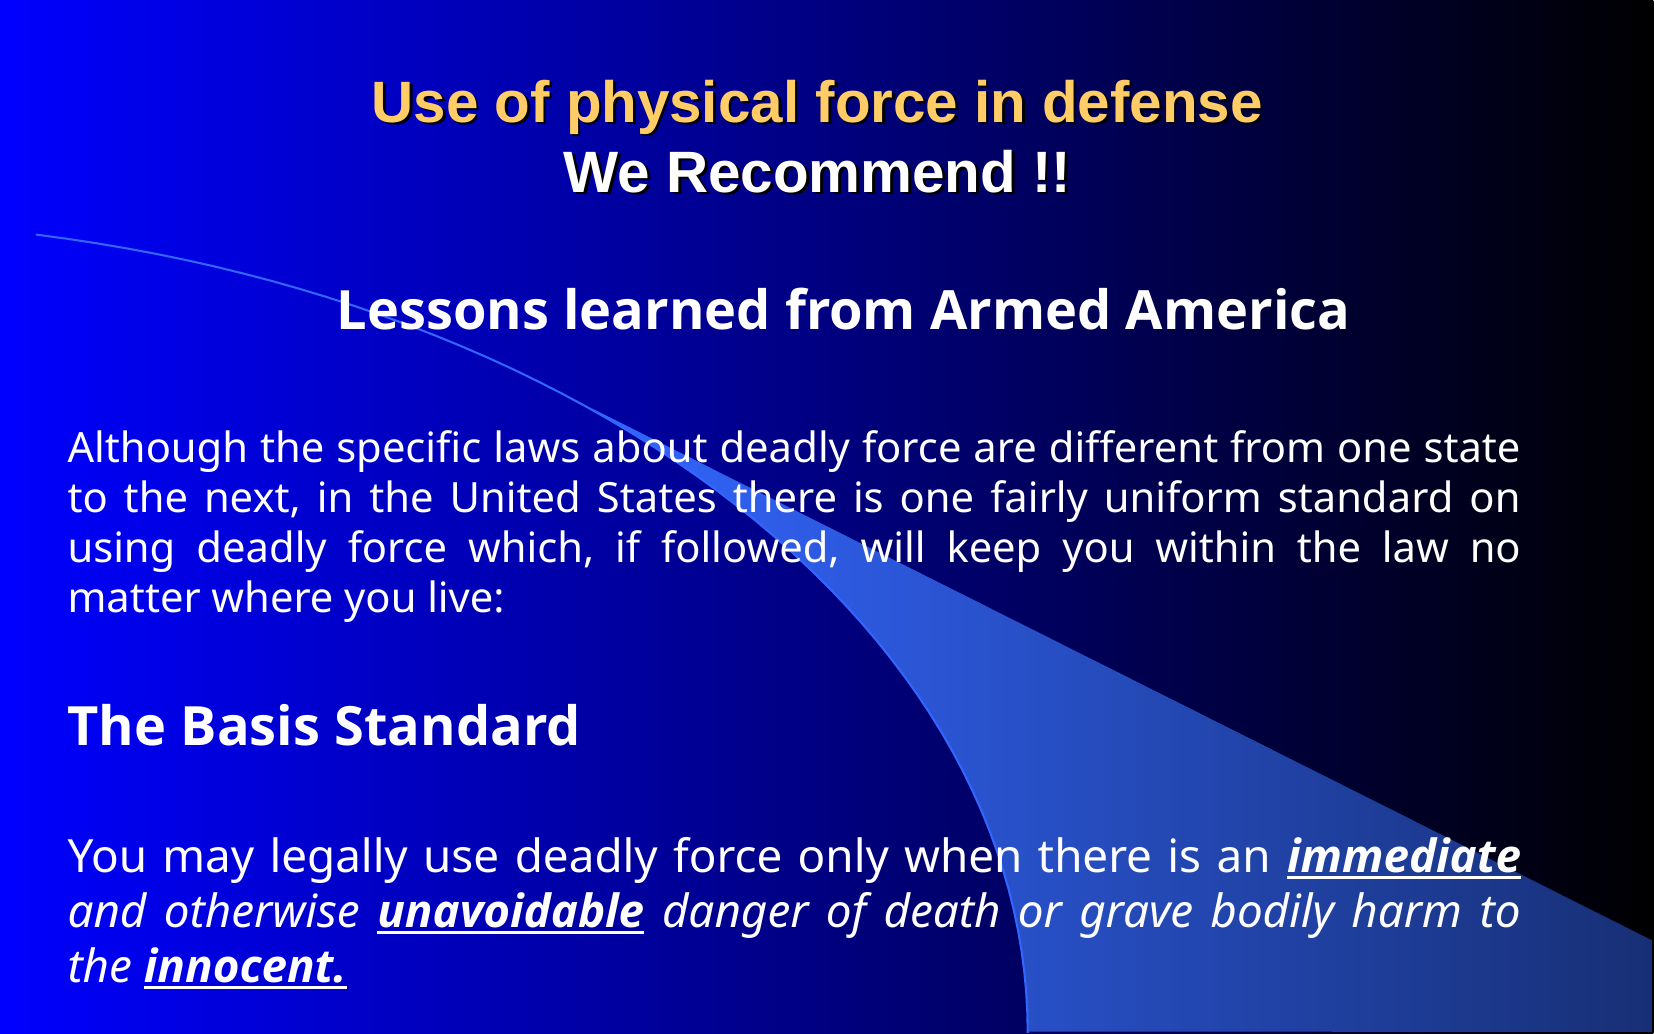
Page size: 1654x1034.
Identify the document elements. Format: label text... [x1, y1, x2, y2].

title Use of physical force in defense We Recommend !! [115, 26, 1520, 212]
list Lessons learned from Armed America Although the specific laws about deadly force are different from one state to the next, in the United States there is one fairly uniform standard on using deadly force which, if followed, will keep you within the law no matter where you live: The Basis Standard You may legally use deadly force only when there is an immediate and otherwise unavoidable danger of death or grave bodily harm to the innocent. [67, 275, 1522, 951]
